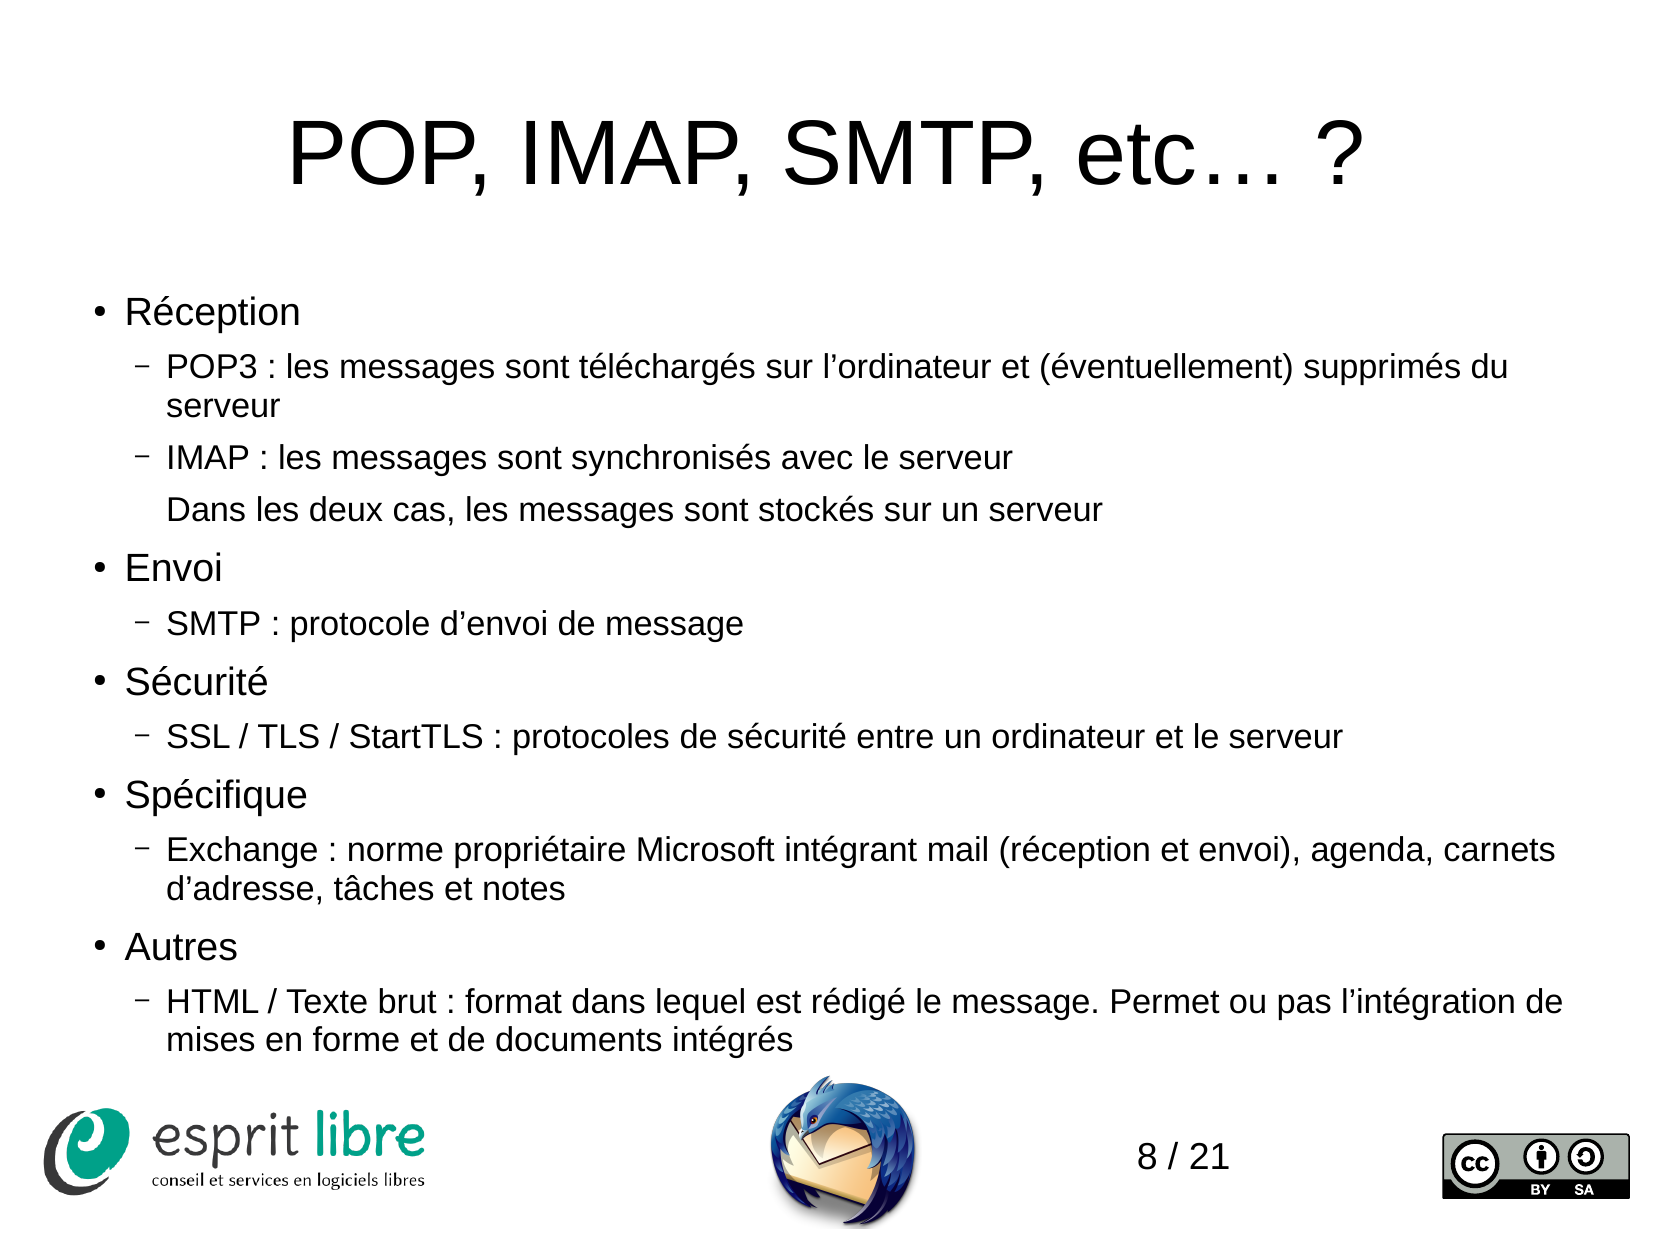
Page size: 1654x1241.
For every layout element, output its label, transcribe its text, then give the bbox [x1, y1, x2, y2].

picture [767, 1075, 922, 1229]
list Réception POP3 : les messages sont téléchargés sur l’ordinateur et (éventuellement) supprimés du serveur IMAP : les messages sont synchronisés avec le serveur Dans les deux cas, les messages sont stockés sur un serveur Envoi SMTP : protocole d’envoi de message Sécurité SSL / TLS / StartTLS : protocoles de sécurité entre un ordinateur et le serveur Spécifique Exchange : norme propriétaire Microsoft intégrant mail (réception et envoi), agenda, carnets d’adresse, tâches et notes Autres HTML / Texte brut : format dans lequel est rédigé le message. Permet ou pas l’intégration de mises en forme et de documents intégrés [82, 290, 1571, 1075]
title POP, IMAP, SMTP, etc… ? [82, 49, 1571, 257]
picture [0, 1009, 480, 1241]
